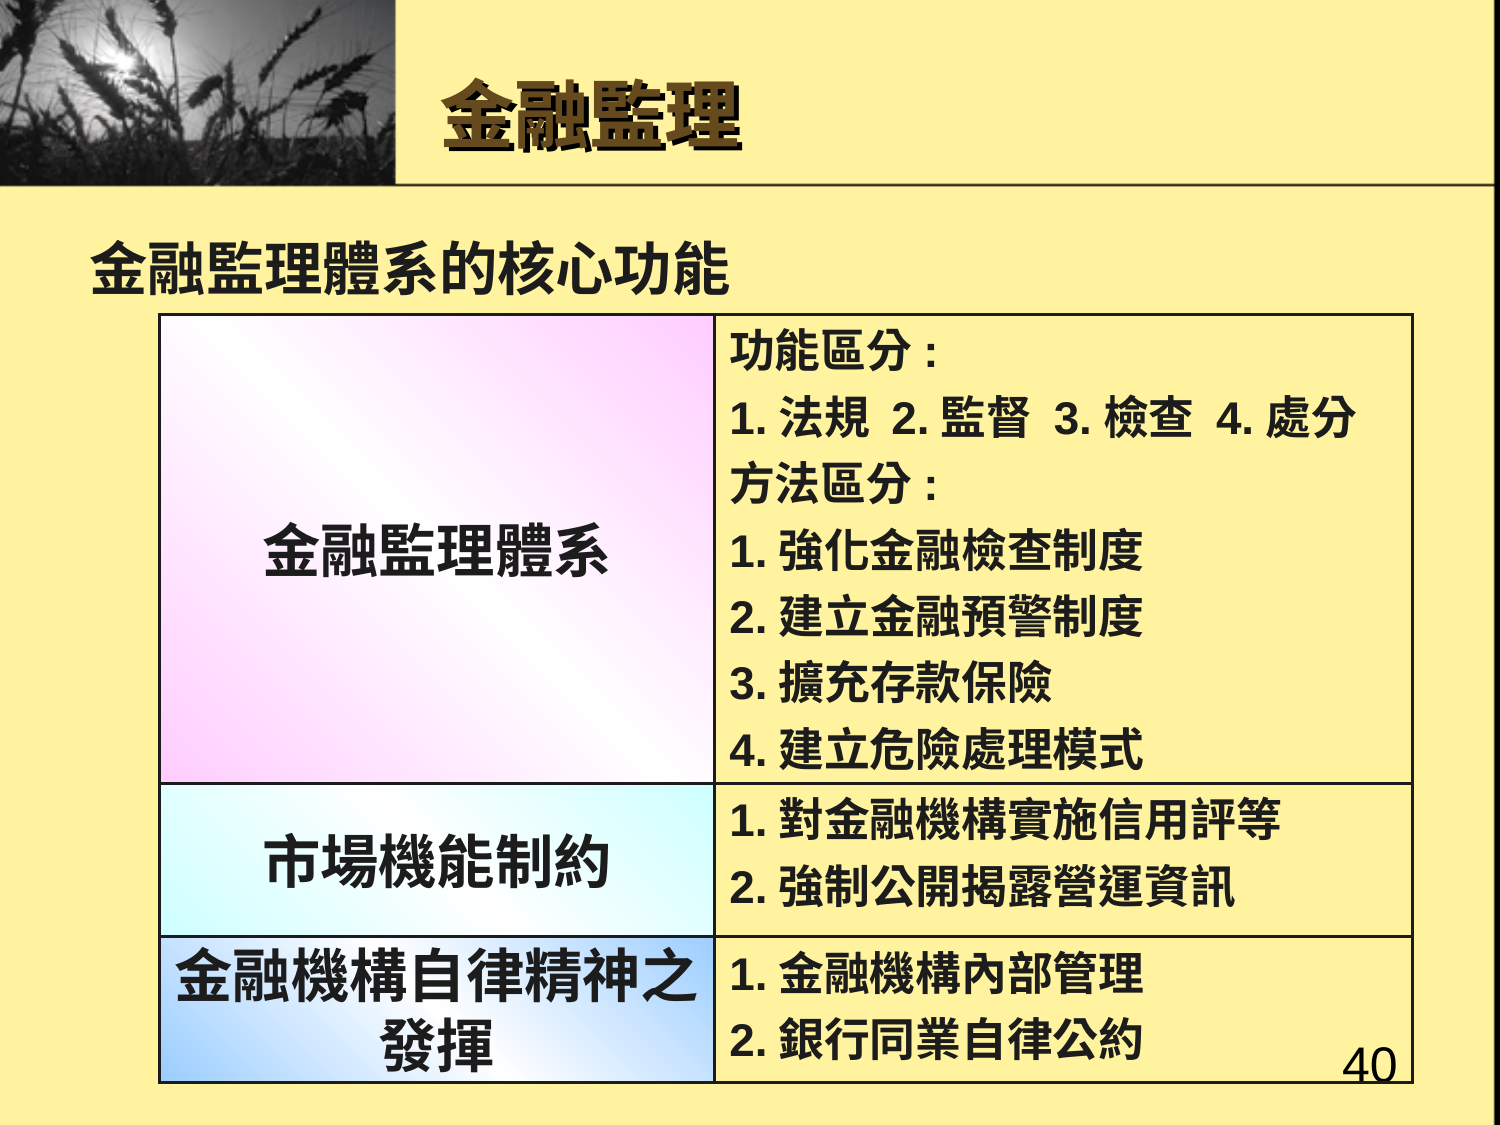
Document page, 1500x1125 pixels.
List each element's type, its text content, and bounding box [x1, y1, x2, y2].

list 金融監理體系的核心功能 [75, 224, 1188, 976]
table_header 金融監理體系 [161, 316, 713, 782]
table_cell 1.金融機構內部管理 2.銀行同業自律公約 [716, 938, 1411, 1081]
title 金融監理 [424, 14, 1413, 211]
table_cell 金融機構自律精神之發揮 [161, 938, 713, 1081]
table_cell 1.對金融機構實施信用評等 2.強制公開揭露營運資訊 [716, 785, 1411, 935]
table_cell 市場機能制約 [161, 785, 713, 935]
picture [0, 0, 1500, 1125]
table_header 功能區分: 1.法規 2.監督 3.檢查 4.處分 方法區分: 1.強化金融檢查制度 2.建立金融預警制度 3.擴充存款保險 4.建立危險處理模式 [716, 316, 1411, 782]
